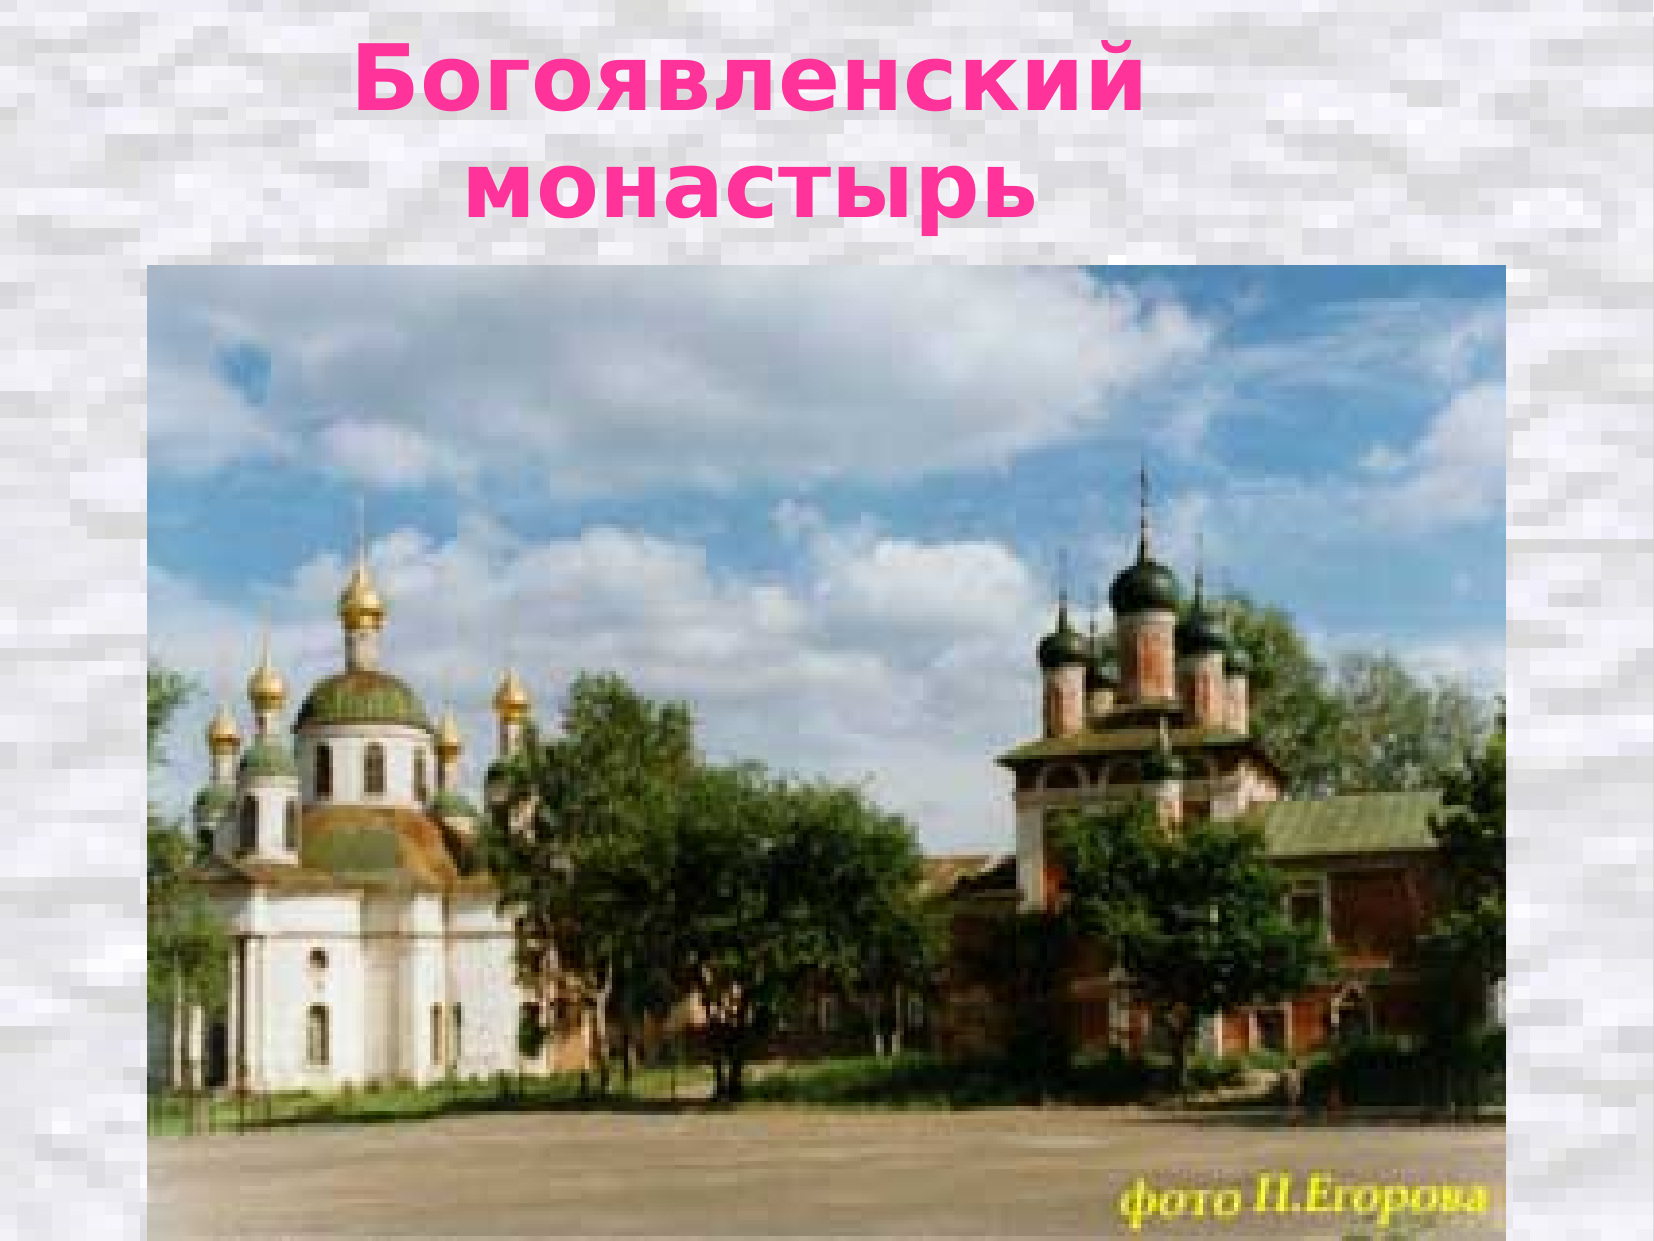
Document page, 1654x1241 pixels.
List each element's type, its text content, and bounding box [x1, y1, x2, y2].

picture [0, 0, 1654, 1241]
title Богоявленский монастырь [112, 0, 1388, 265]
